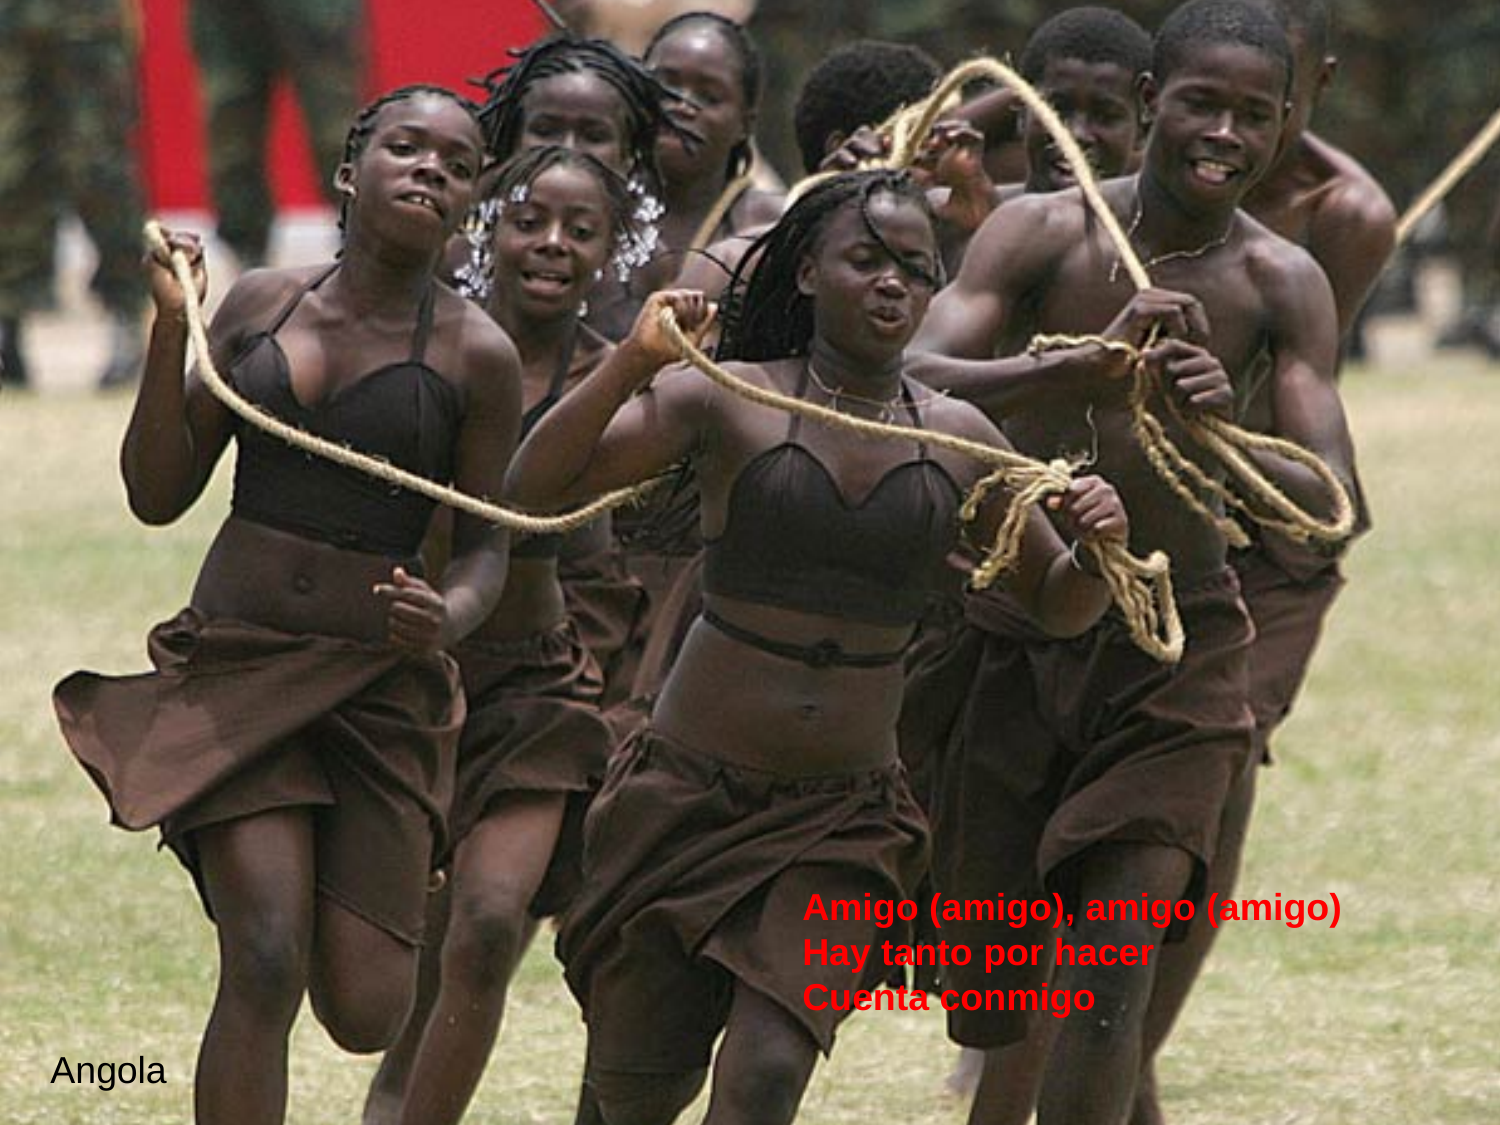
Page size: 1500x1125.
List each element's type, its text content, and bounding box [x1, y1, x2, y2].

picture [0, 0, 1500, 1125]
text_box Angola [14, 1038, 182, 1099]
text_box Amigo (amigo), amigo (amigo) Hay tanto por hacer Cuenta conmigo [787, 874, 1462, 1071]
